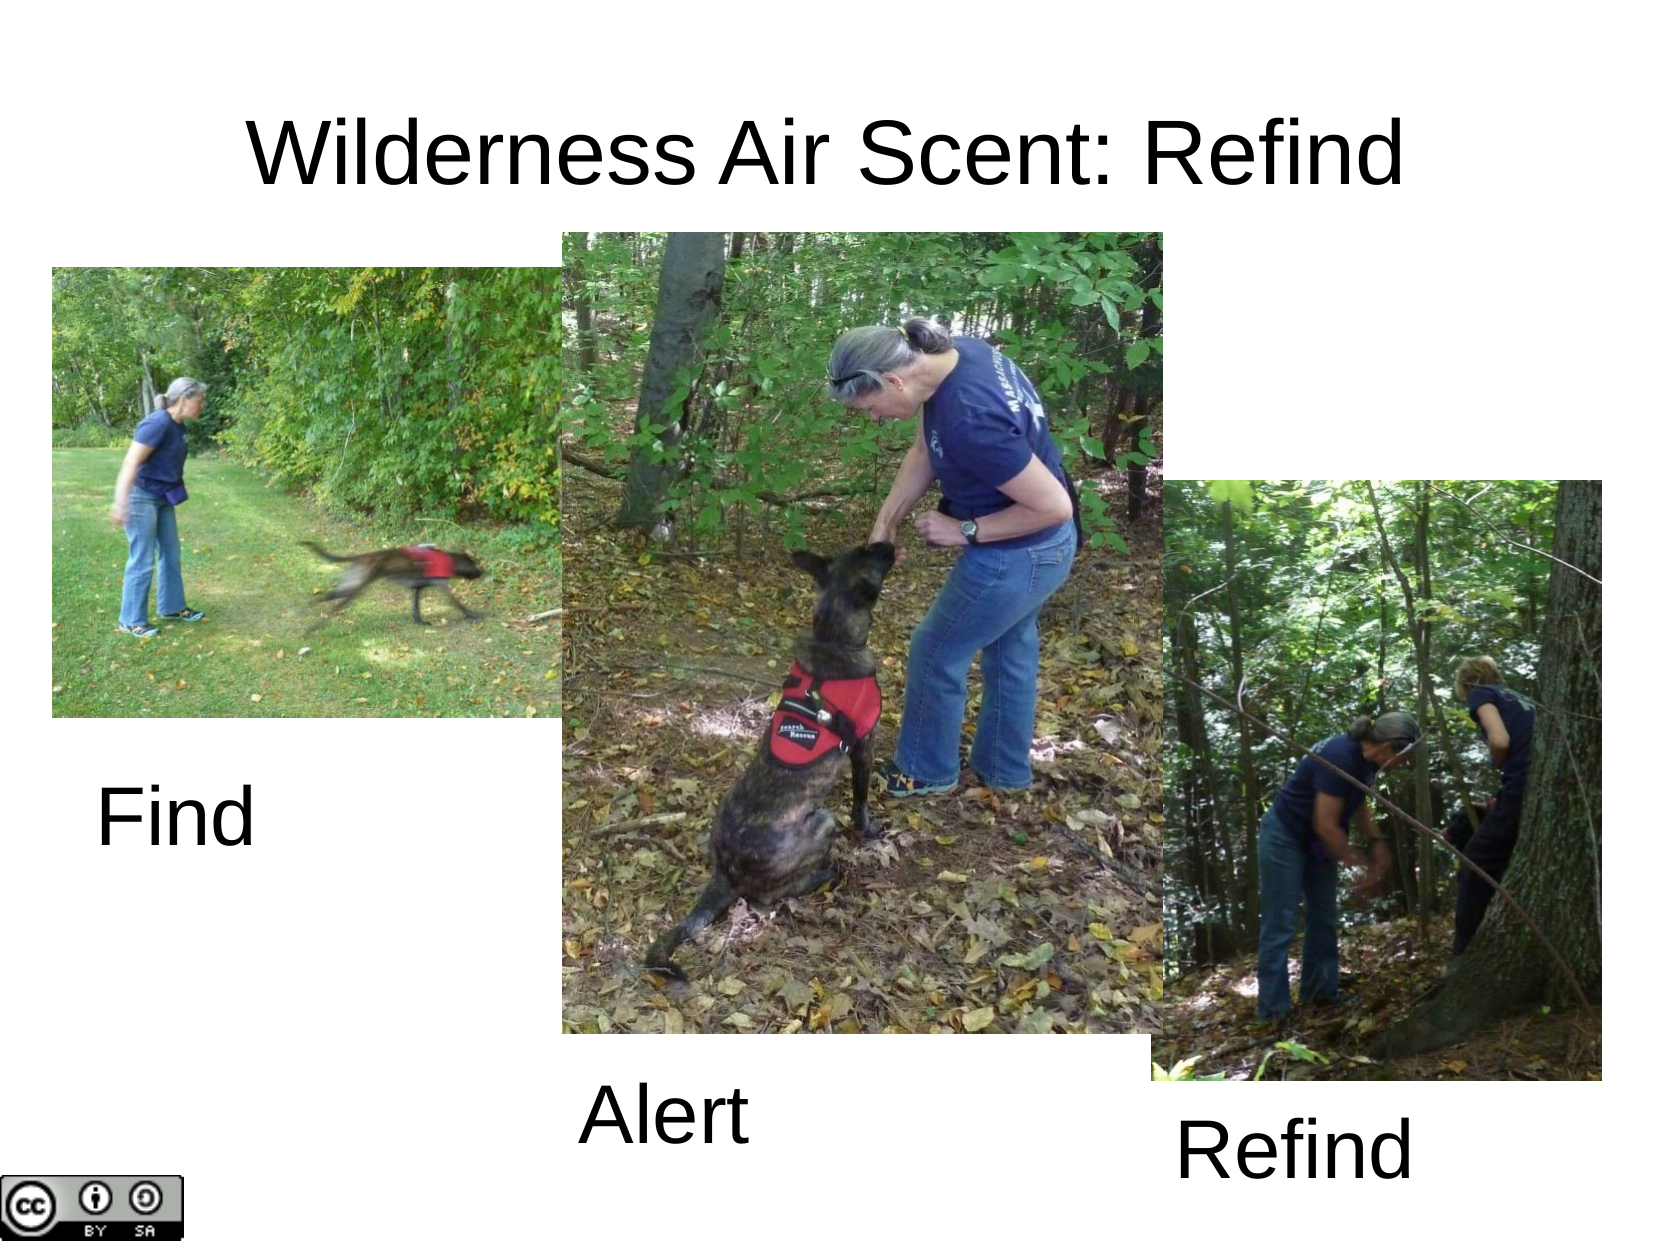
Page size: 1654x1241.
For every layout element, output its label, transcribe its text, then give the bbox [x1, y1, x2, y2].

picture [52, 232, 1602, 1082]
picture [0, 1175, 184, 1241]
text_box Find [80, 762, 327, 871]
text_box Alert [564, 1060, 766, 1169]
title Wilderness Air Scent: Refind [82, 49, 1571, 257]
text_box Refind [1159, 1095, 1515, 1204]
